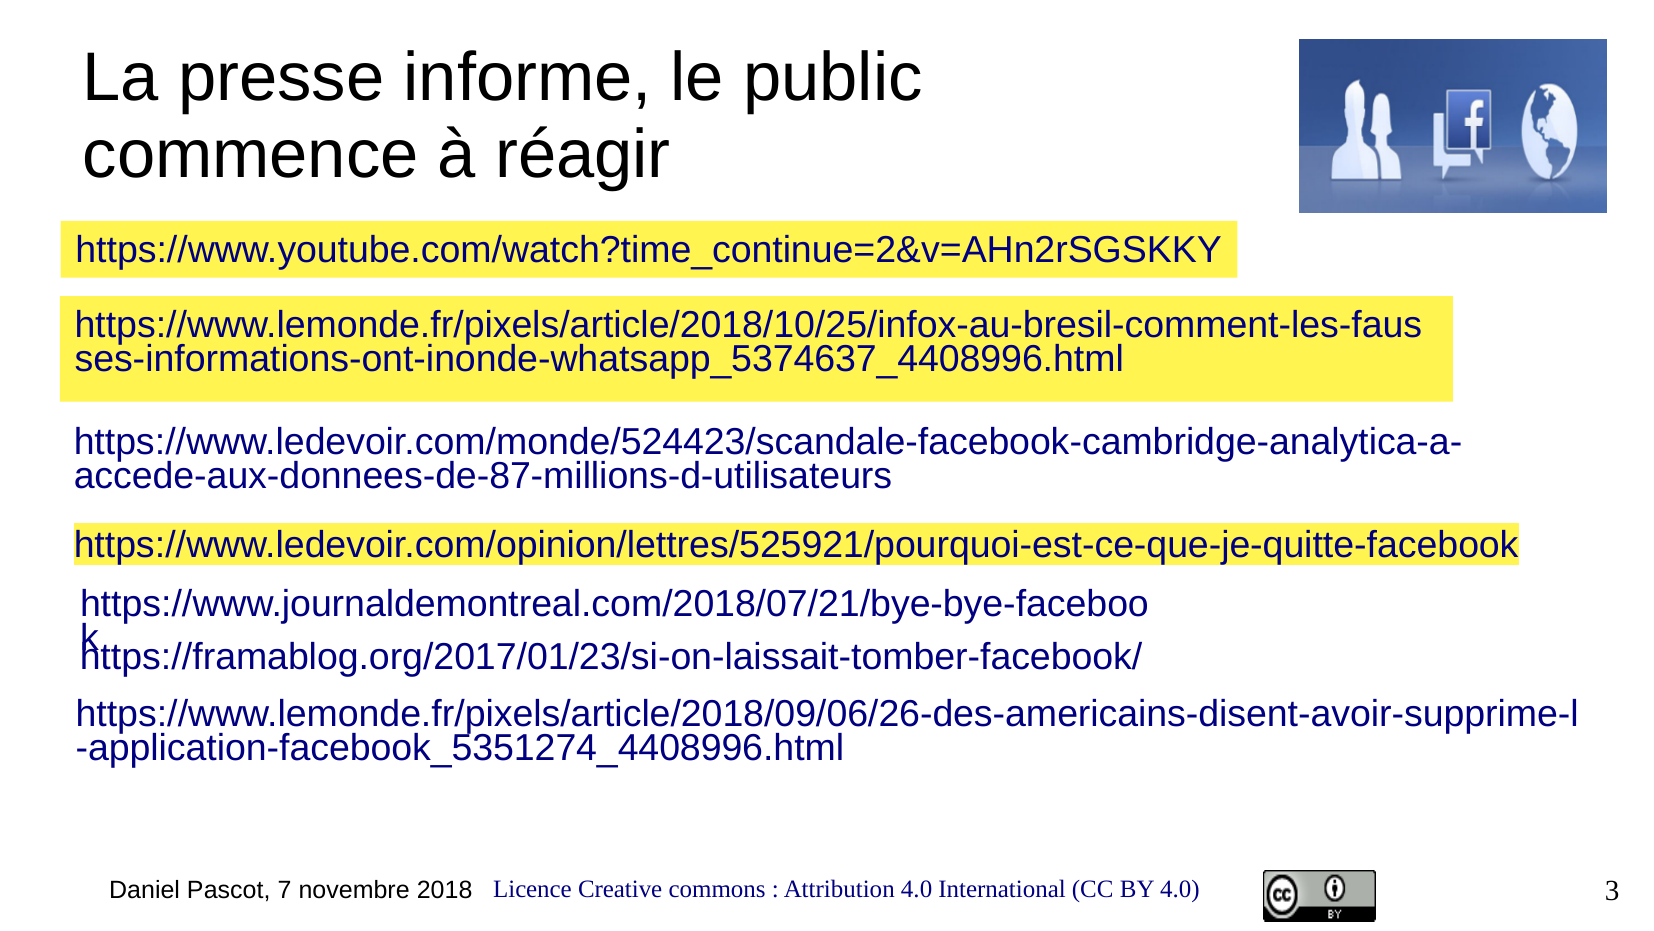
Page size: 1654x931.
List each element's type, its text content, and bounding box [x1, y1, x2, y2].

text_box https://www.lemonde.fr/pixels/article/2018/10/25/infox-au-bresil-comment-les-fausses-informations-ont-inonde-whatsapp_5374637_4408996.html [59, 296, 1453, 402]
text_box https://www.ledevoir.com/monde/524423/scandale-facebook-cambridge-analytica-a-accede-aux-donnees-de-87-millions-d-utilisateurs [59, 413, 1489, 513]
text_box https://framablog.org/2017/01/23/si-on-laissait-tomber-facebook/ [64, 628, 1158, 686]
title La presse informe, le public commence à réagir [82, 0, 1075, 220]
picture [1299, 39, 1607, 213]
text_box https://www.ledevoir.com/opinion/lettres/525921/pourquoi-est-ce-que-je-quitte-facebook [59, 515, 1619, 573]
text_box https://www.lemonde.fr/pixels/article/2018/09/06/26-des-americains-disent-avoir-supprime-l-application-facebook_5351274_4408996.html [60, 685, 1607, 784]
text_box https://www.journaldemontreal.com/2018/07/21/bye-bye-facebook [65, 574, 1183, 632]
picture [1263, 870, 1376, 922]
text_box https://www.youtube.com/watch?time_continue=2&v=AHn2rSGSKKY [60, 220, 1238, 278]
